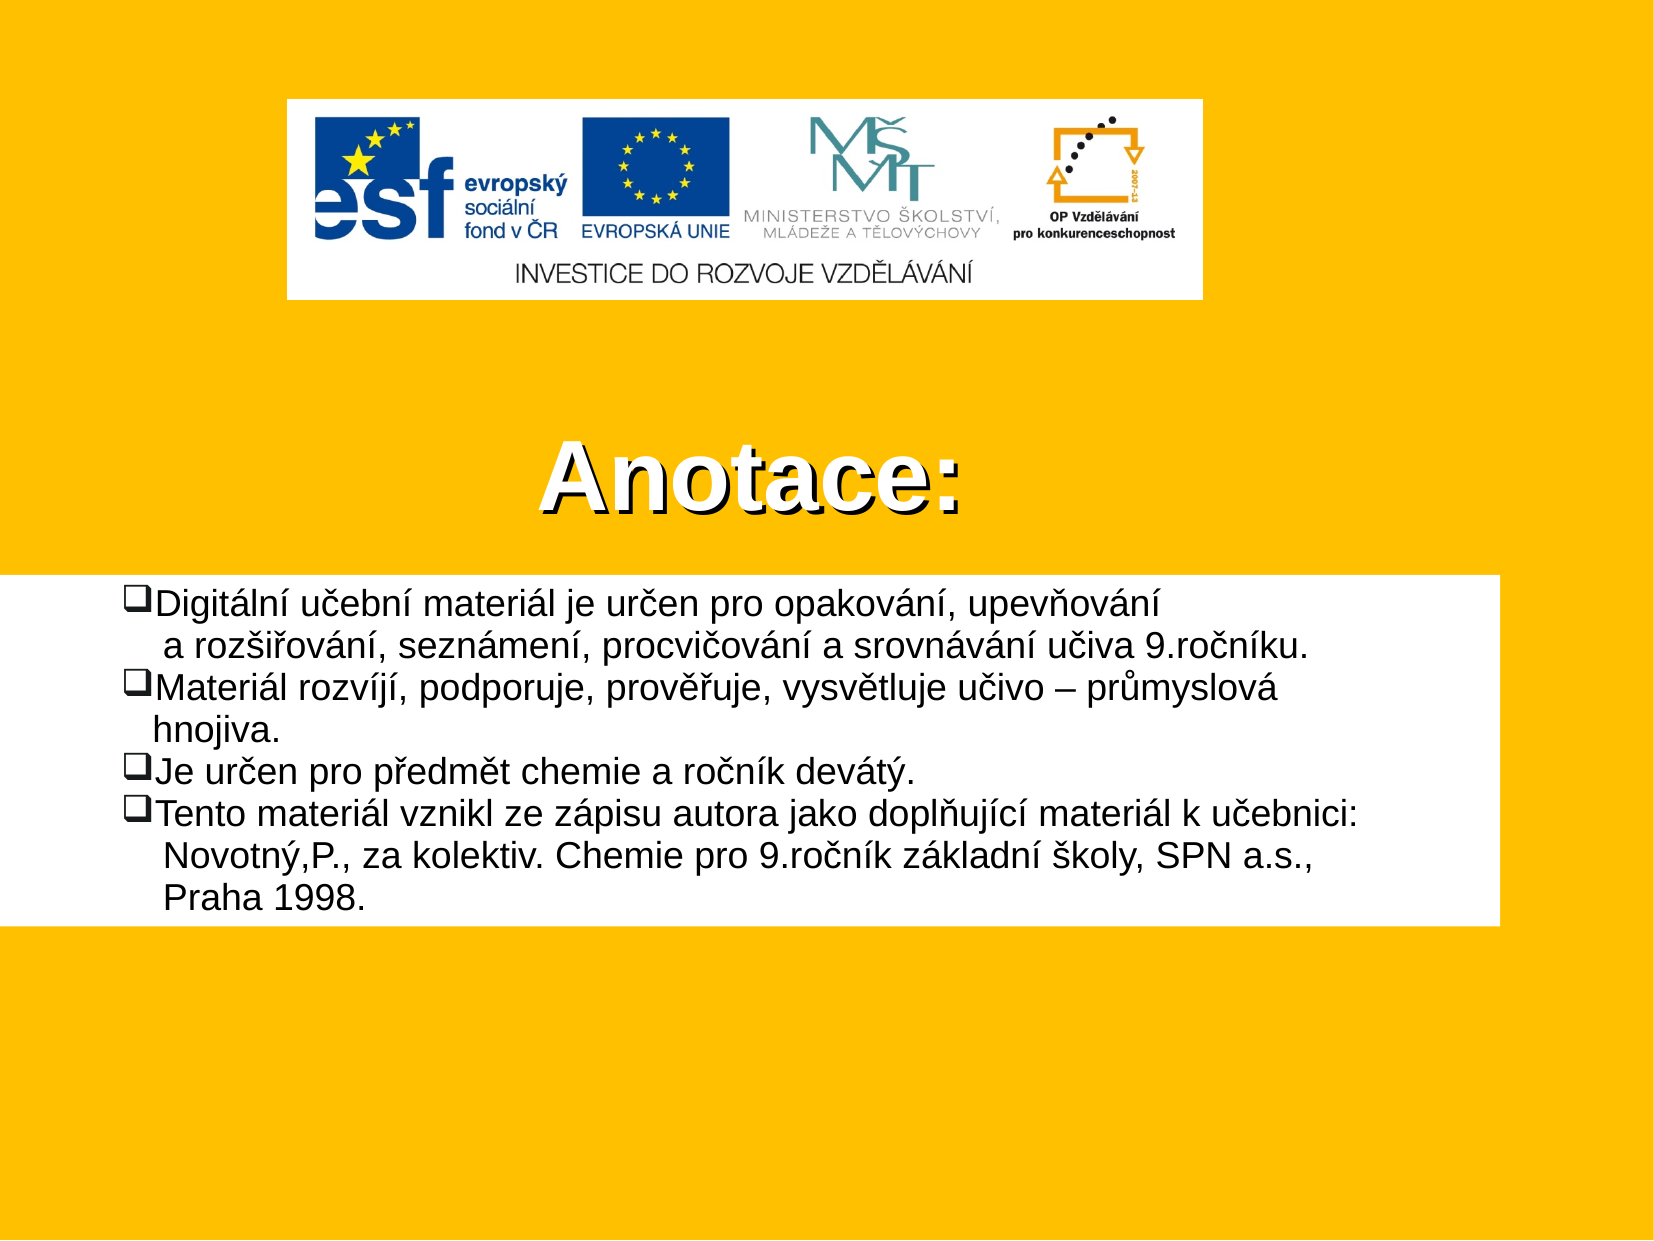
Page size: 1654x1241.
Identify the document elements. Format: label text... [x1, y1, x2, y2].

title Anotace: [112, 349, 1388, 574]
text_box Digitální učební materiál je určen pro opakování, upevňování a rozšiřování, seznámení, procvičování a srovnávání učiva 9.ročníku. Materiál rozvíjí, podporuje, prověřuje, vysvětluje učivo – průmyslová hnojiva. Je určen pro předmět chemie a ročník devátý. Tento materiál vznikl ze zápisu autora jako doplňující materiál k učebnici: Novotný,P., za kolektiv. Chemie pro 9.ročník základní školy, SPN a.s., Praha 1998. [0, 574, 1501, 927]
picture [287, 99, 1203, 300]
